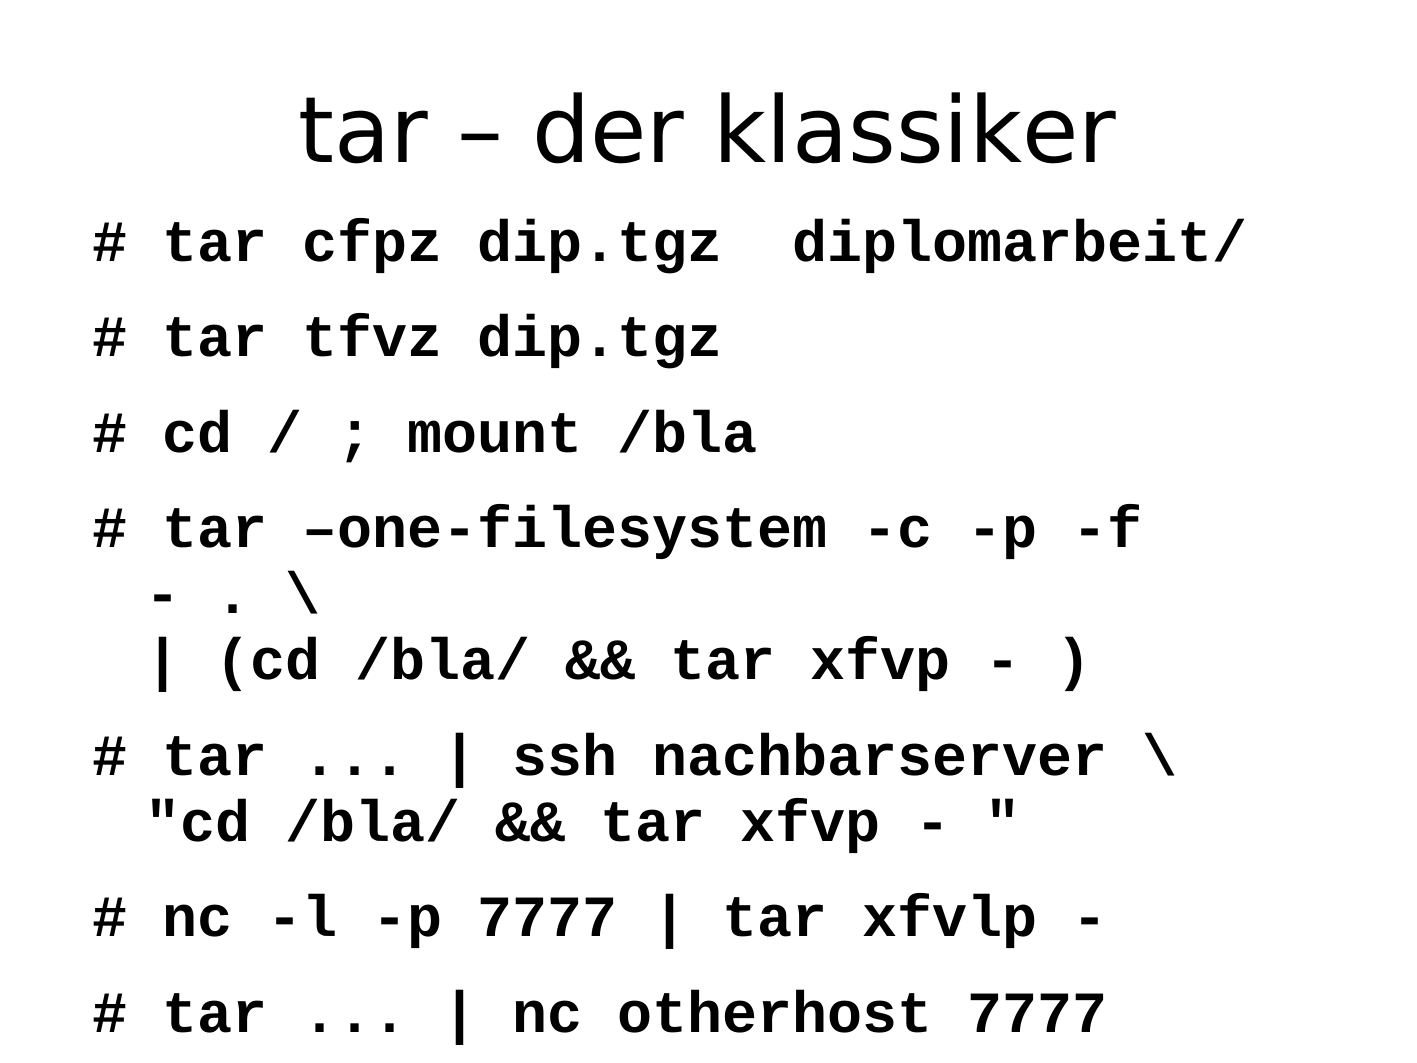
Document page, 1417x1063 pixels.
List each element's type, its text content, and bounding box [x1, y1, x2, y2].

list # tar cfpz dip.tgz diplomarbeit/ # tar tfvz dip.tgz # cd / ; mount /bla # tar –one-filesystem -c -p -f - . \ | (cd /bla/ && tar xfvp - ) # tar ... | ssh nachbarserver \ "cd /bla/ && tar xfvp - " # nc -l -p 7777 | tar xfvlp - # tar ... | nc otherhost 7777 [75, 212, 1351, 1013]
title tar – der klassiker [70, 49, 1346, 213]
